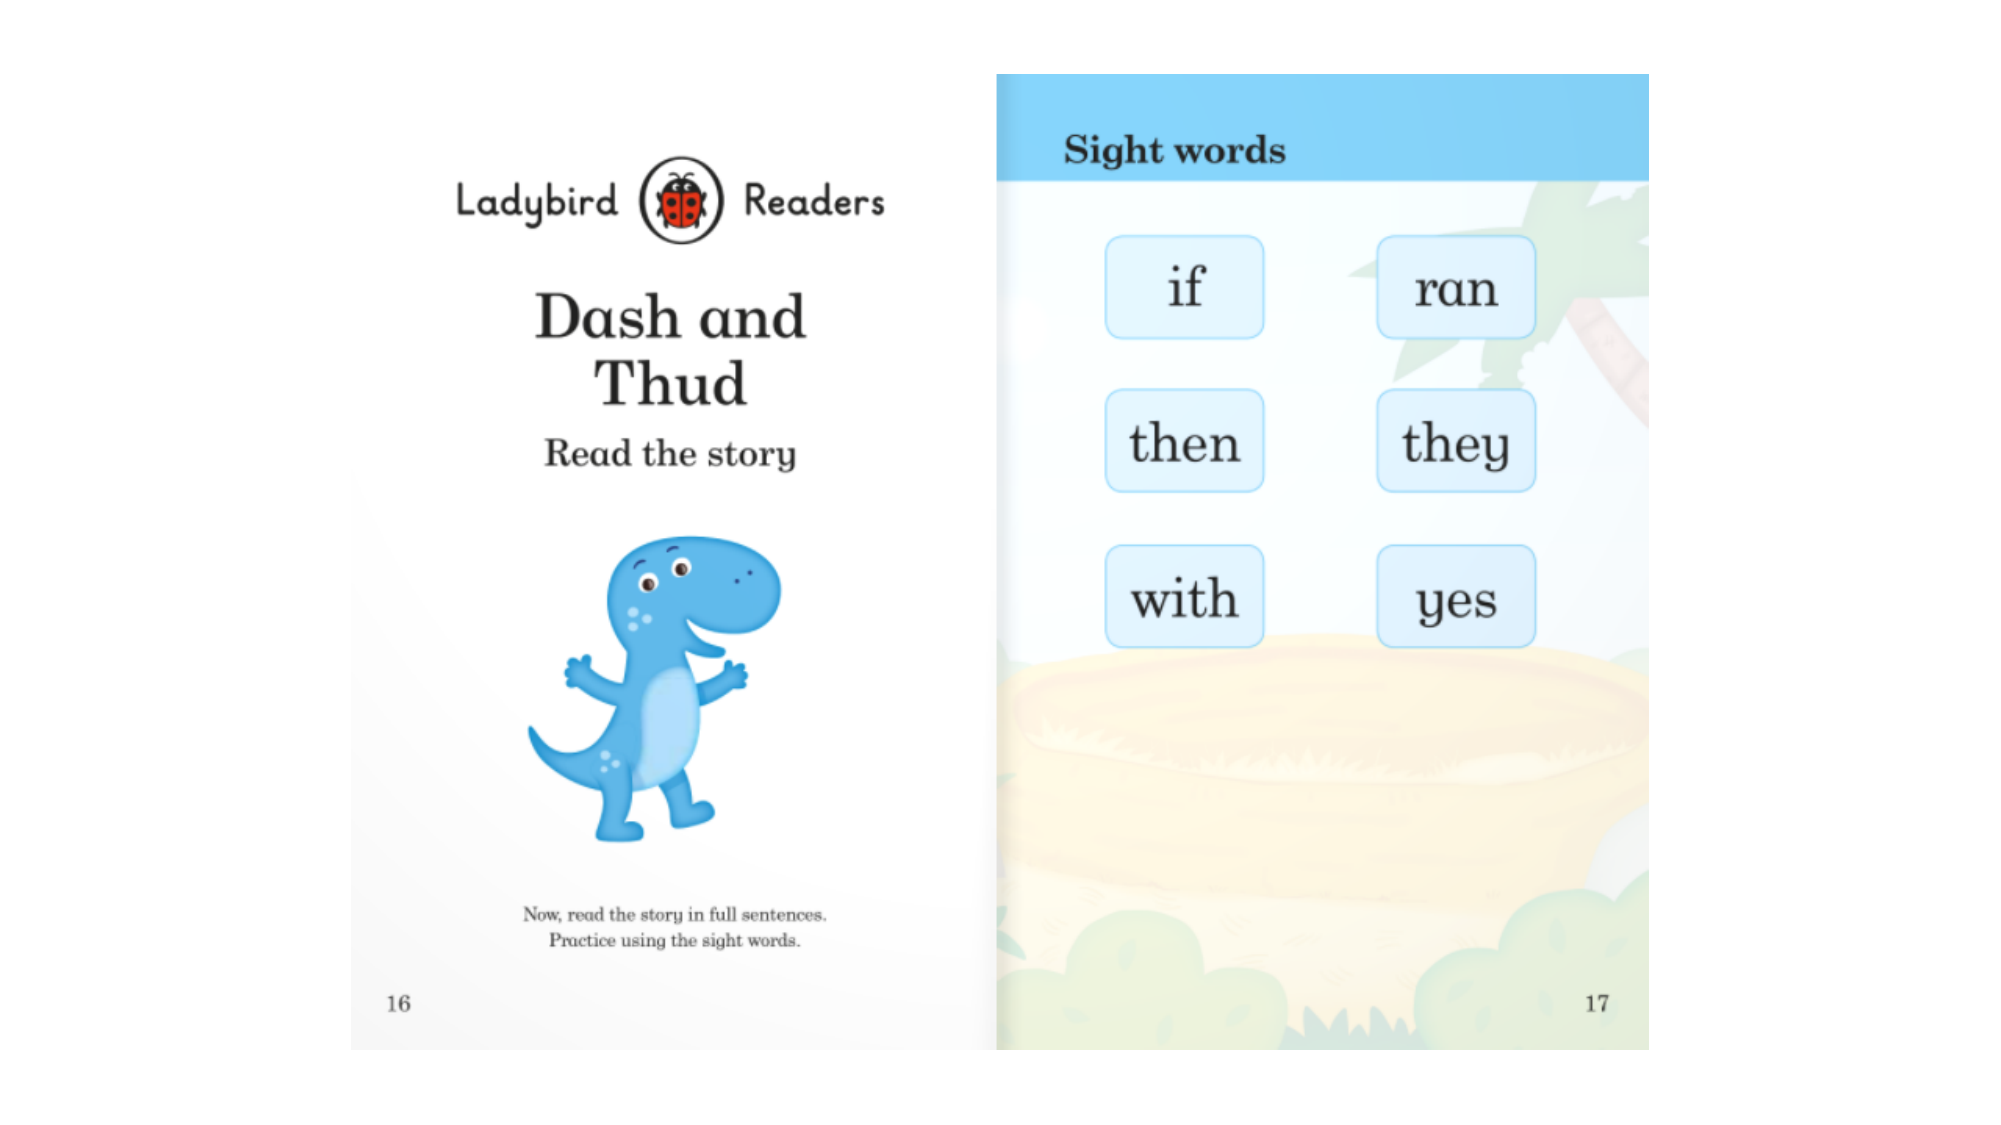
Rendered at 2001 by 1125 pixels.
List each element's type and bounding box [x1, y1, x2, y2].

picture [351, 75, 1649, 1051]
